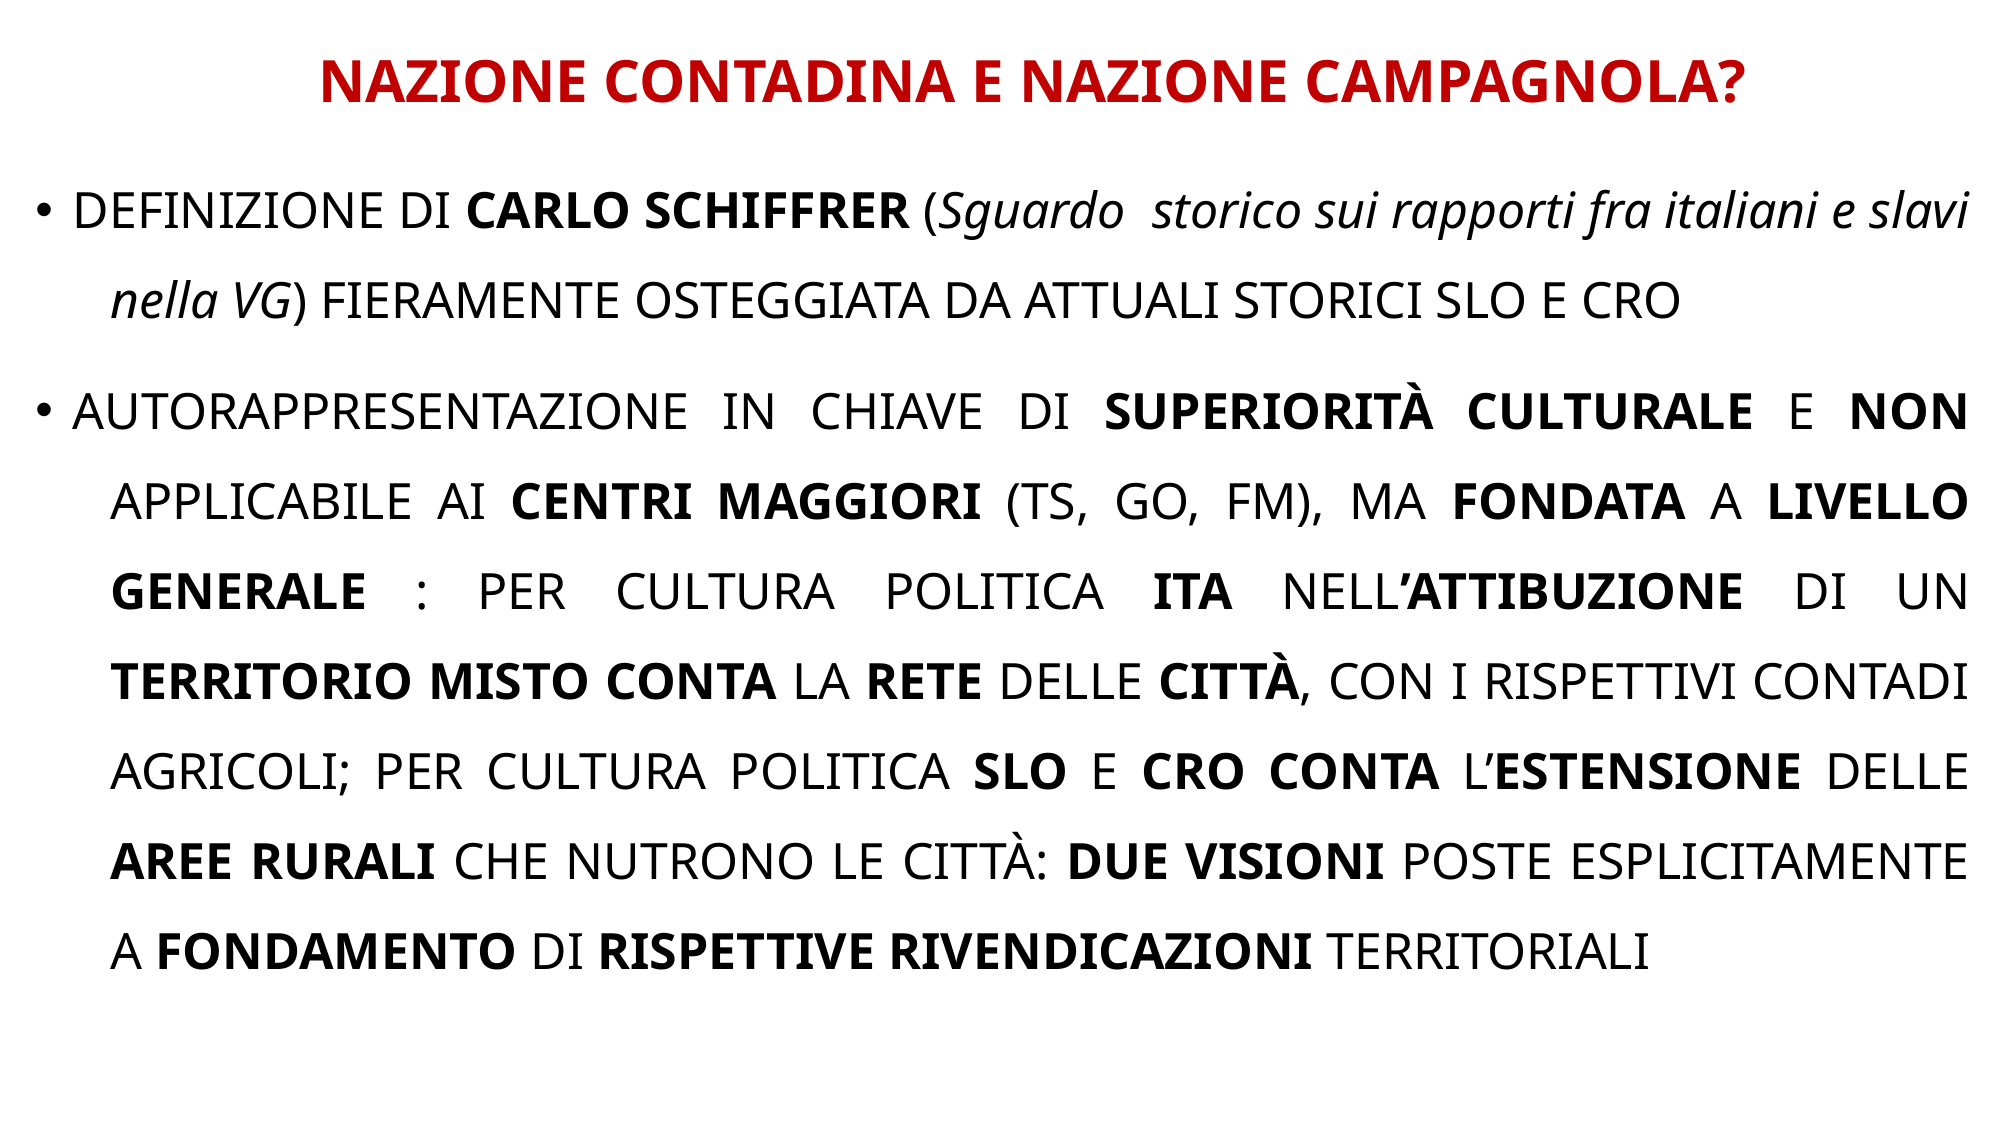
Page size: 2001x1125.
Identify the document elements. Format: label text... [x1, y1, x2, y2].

list DEFINIZIONE DI CARLO SCHIFFRER (Sguardo storico sui rapporti fra italiani e slavi nella VG) FIERAMENTE OSTEGGIATA DA ATTUALI STORICI SLO E CRO AUTORAPPRESENTAZIONE IN CHIAVE DI SUPERIORITÀ CULTURALE E NON APPLICABILE AI CENTRI MAGGIORI (TS, GO, FM), MA FONDATA A LIVELLO GENERALE : PER CULTURA POLITICA ITA NELL’ATTIBUZIONE DI UN TERRITORIO MISTO CONTA LA RETE DELLE CITTÀ, CON I RISPETTIVI CONTADI AGRICOLI; PER CULTURA POLITICA SLO E CRO CONTA L’ESTENSIONE DELLE AREE RURALI CHE NUTRONO LE CITTÀ: DUE VISIONI POSTE ESPLICITAMENTE A FONDAMENTO DI RISPETTIVE RIVENDICAZIONI TERRITORIALI [20, 141, 1985, 1101]
title NAZIONE CONTADINA E NAZIONE CAMPAGNOLA? [137, 39, 1927, 129]
